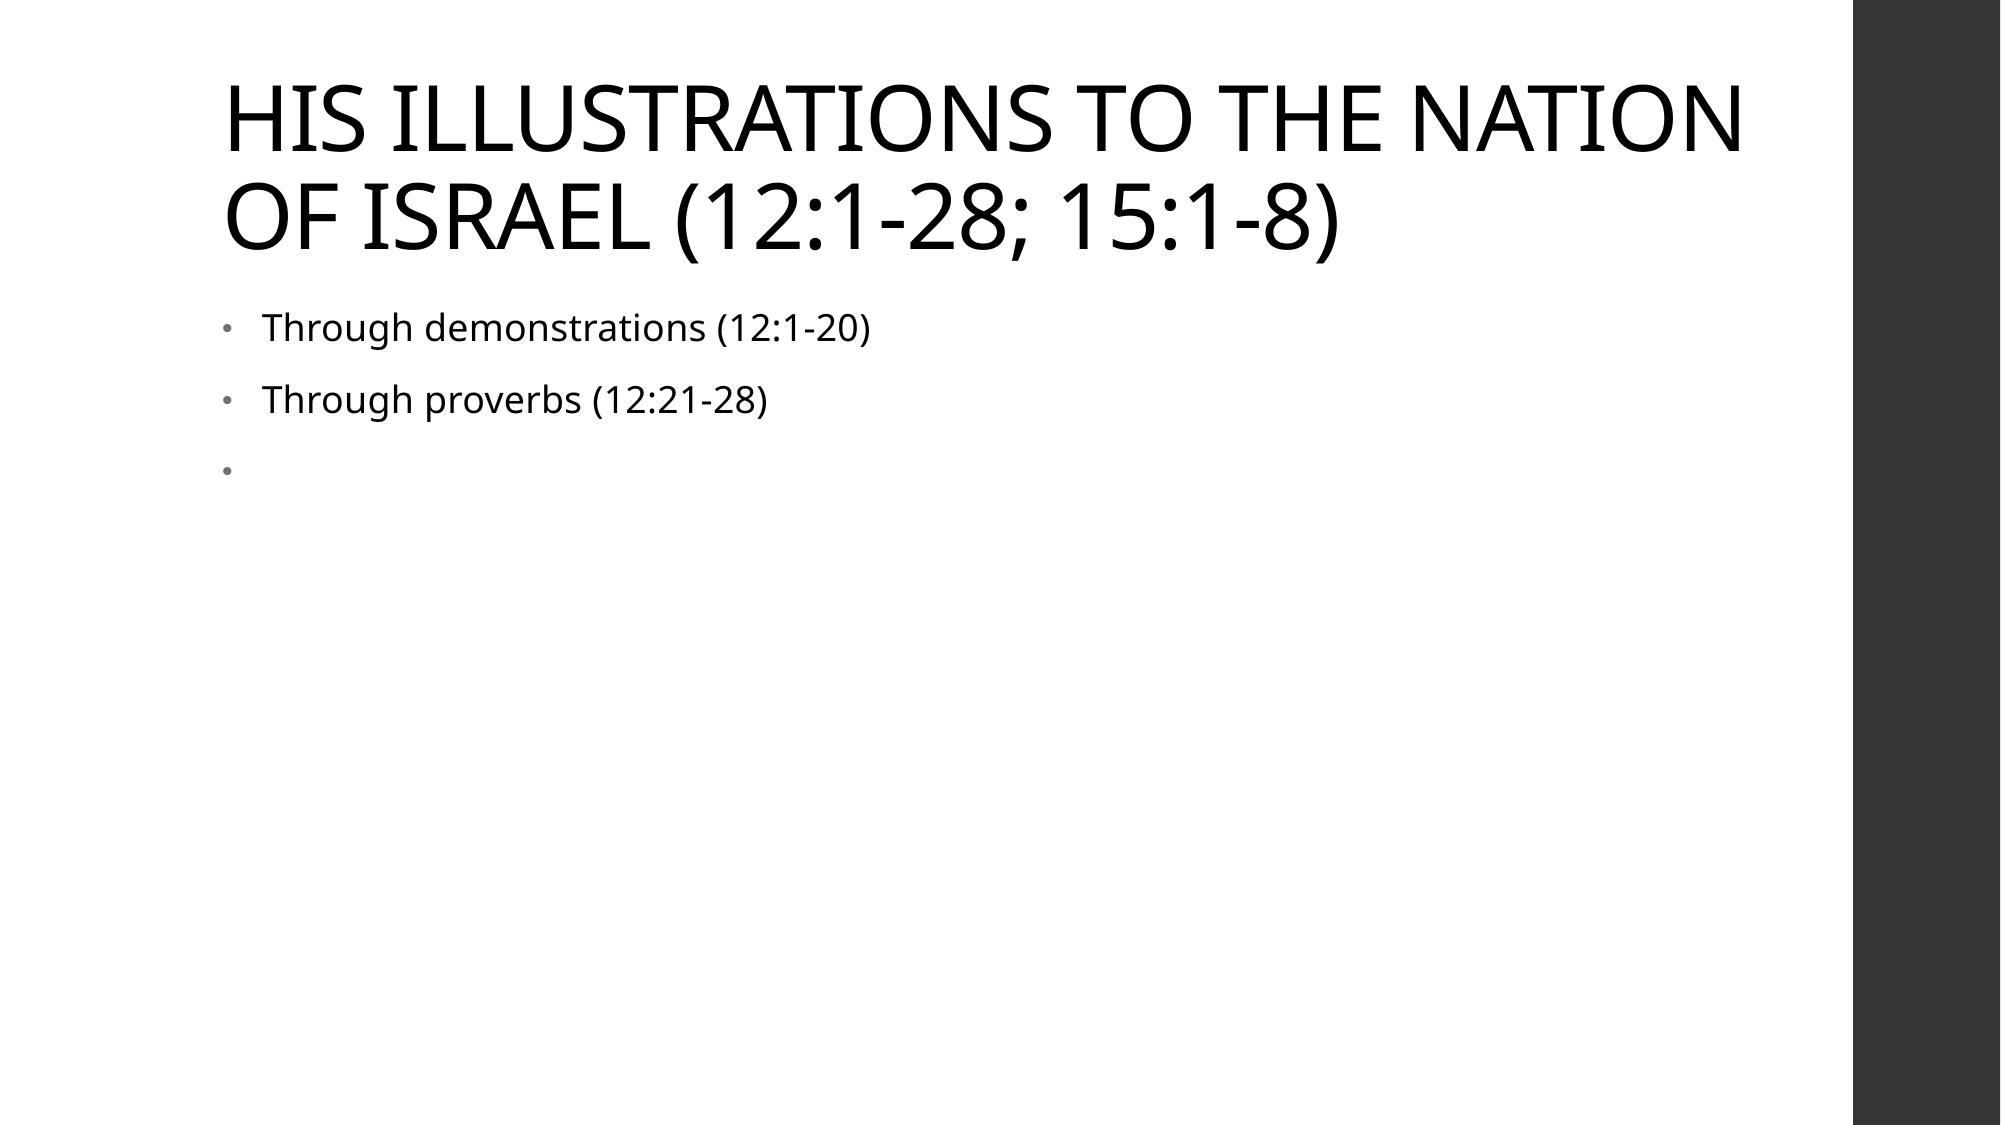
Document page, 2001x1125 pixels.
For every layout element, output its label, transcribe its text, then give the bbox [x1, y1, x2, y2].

list Through demonstrations (12:1-20) Through proverbs (12:21-28) [206, 299, 1617, 1014]
title HIS ILLUSTRATIONS TO THE NATION OF ISRAEL (12:1-28; 15:1-8) [206, 60, 1797, 278]
